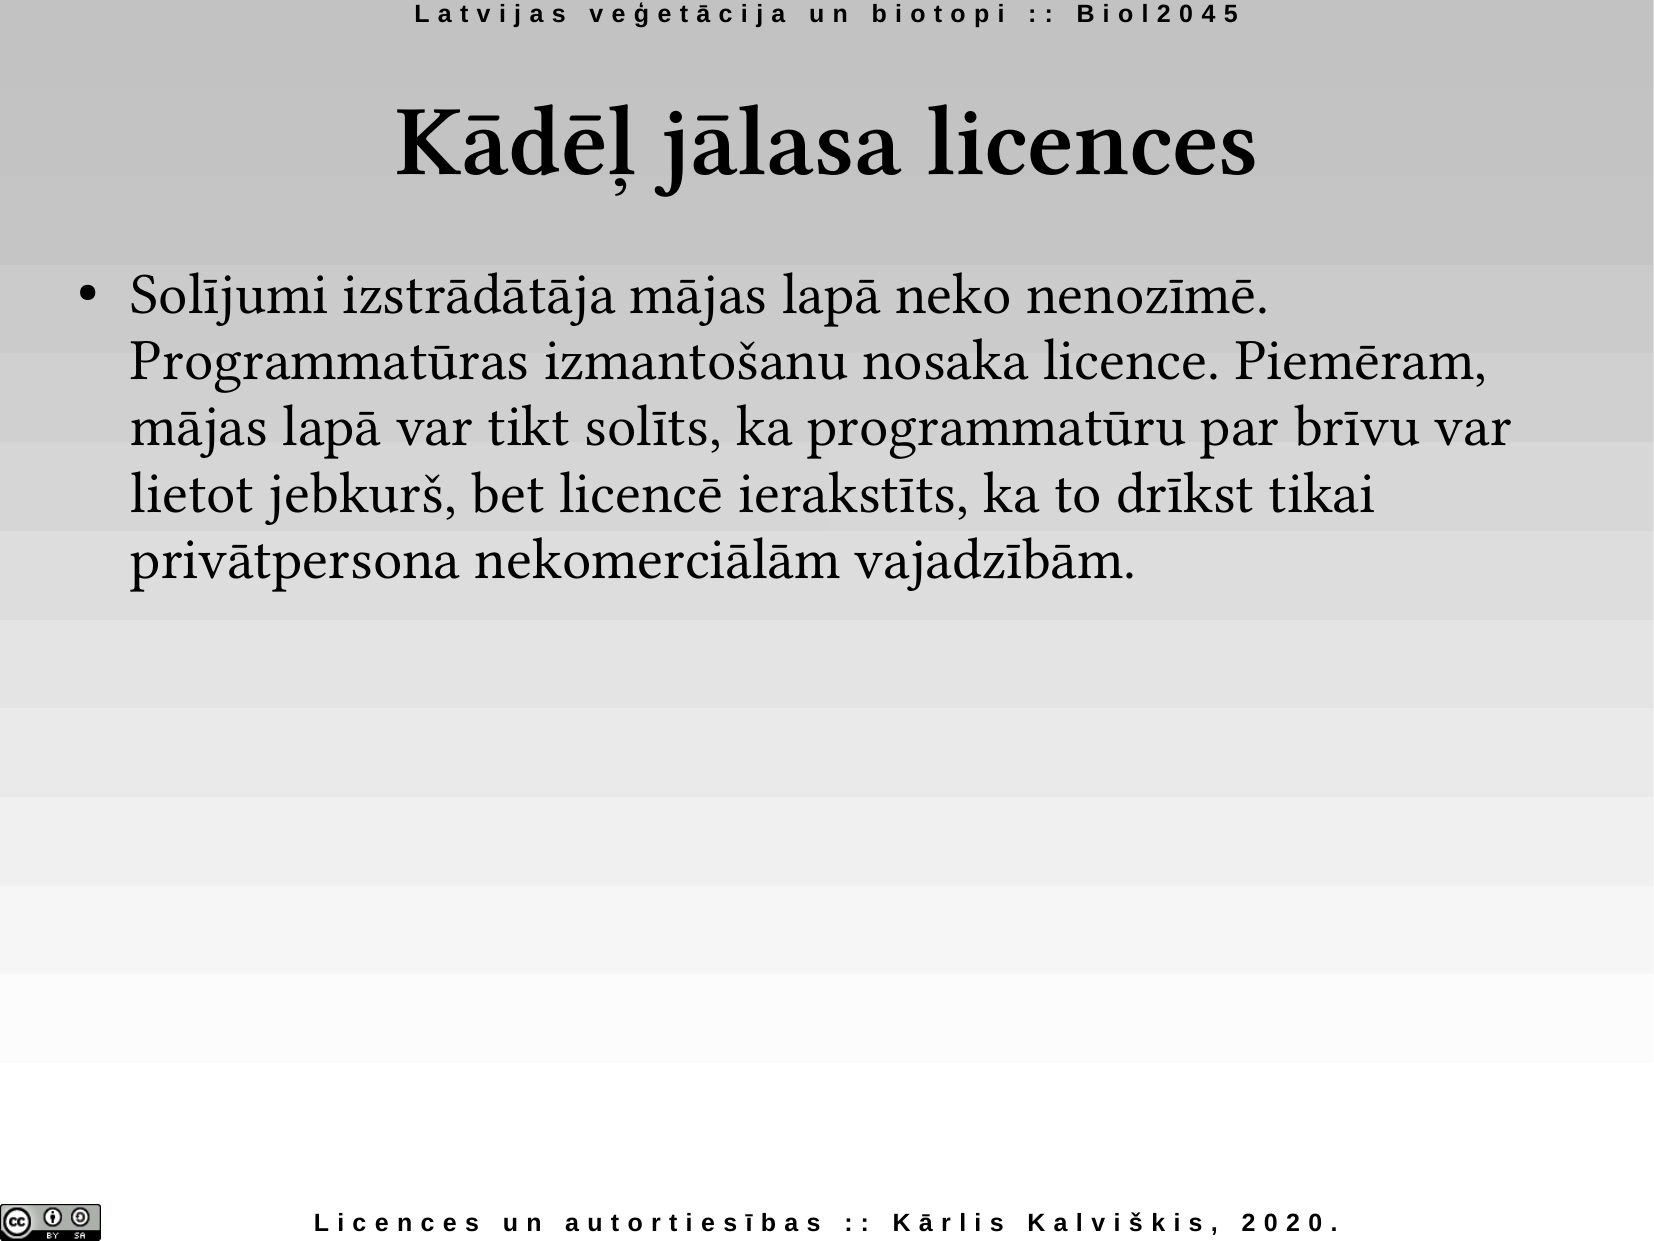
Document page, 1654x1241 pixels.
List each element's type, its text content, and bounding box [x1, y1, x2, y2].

title Kādēļ jālasa licences [59, 37, 1596, 246]
picture [0, 0, 1654, 1241]
list Solījumi izstrādātāja mājas lapā neko nenozīmē. Programmatūras izmantošanu nosaka licence. Piemēram, mājas lapā var tikt solīts, ka programmatūru par brīvu var lietot jebkurš, bet licencē ierakstīts, ka to drīkst tikai privātpersona nekomerciālām vajadzībām. [59, 261, 1596, 728]
